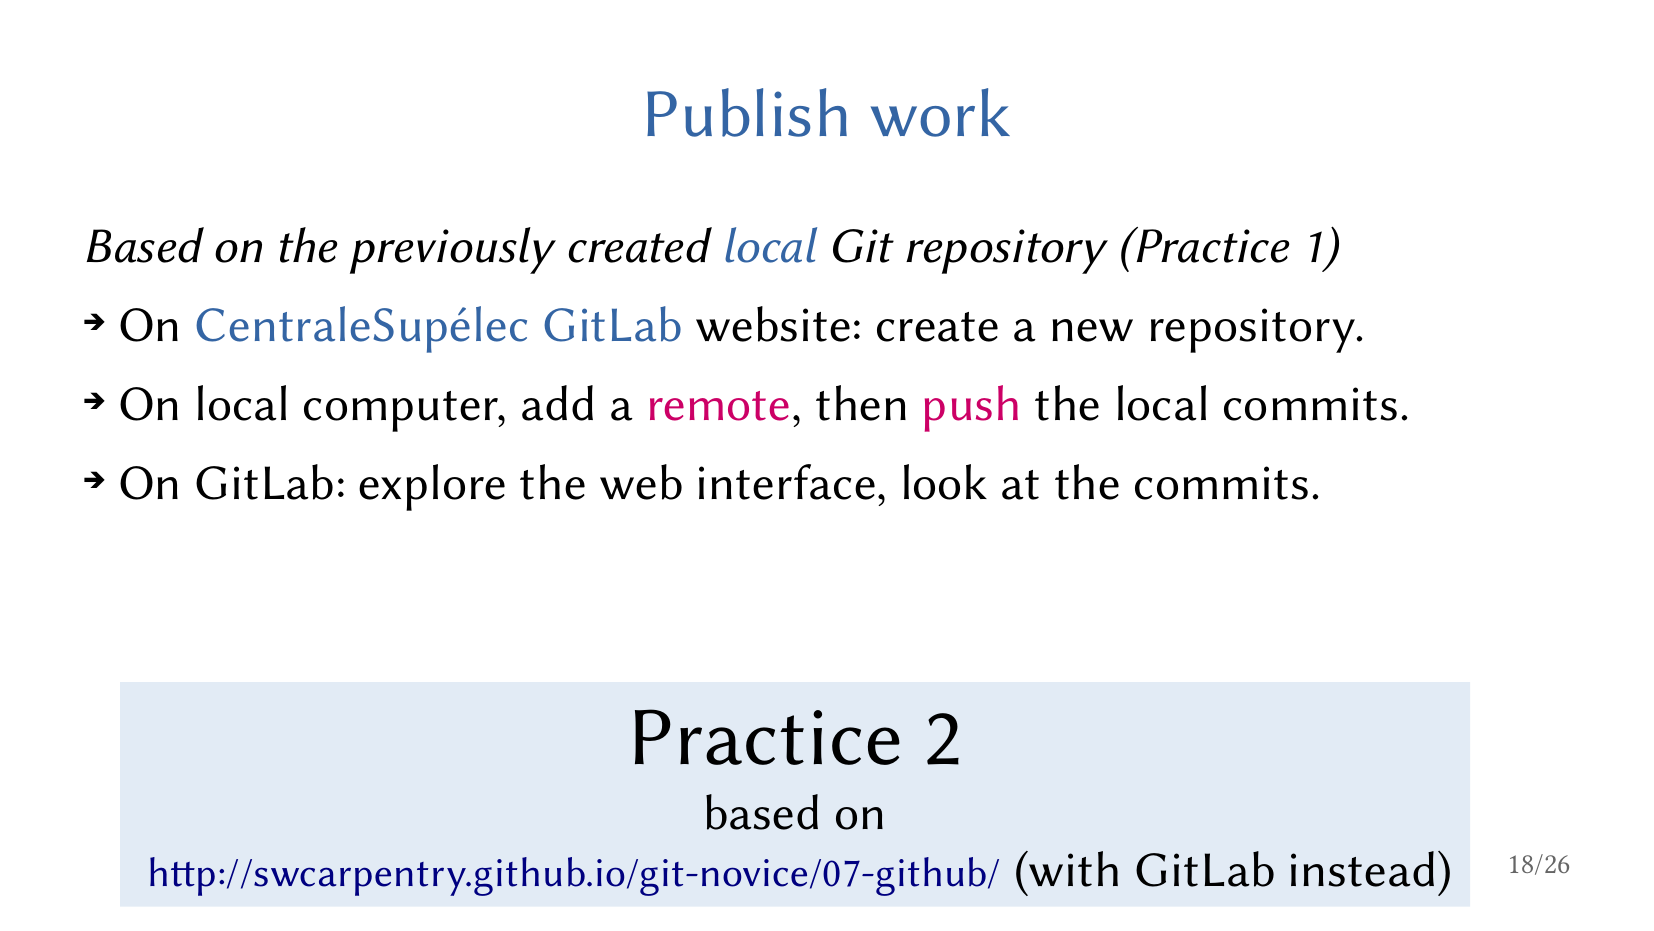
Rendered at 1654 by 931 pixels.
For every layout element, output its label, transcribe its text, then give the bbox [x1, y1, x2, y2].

text_box Practice 2 based on http://swcarpentry.github.io/git-novice/07-github/ (with GitLab instead) [120, 682, 1471, 907]
list Based on the previously created local Git repository (Practice 1) On CentraleSupélec GitLab website: create a new repository. On local computer, add a remote, then push the local commits. On GitLab: explore the web interface, look at the commits. [82, 217, 1571, 758]
title Publish work [82, 37, 1571, 193]
